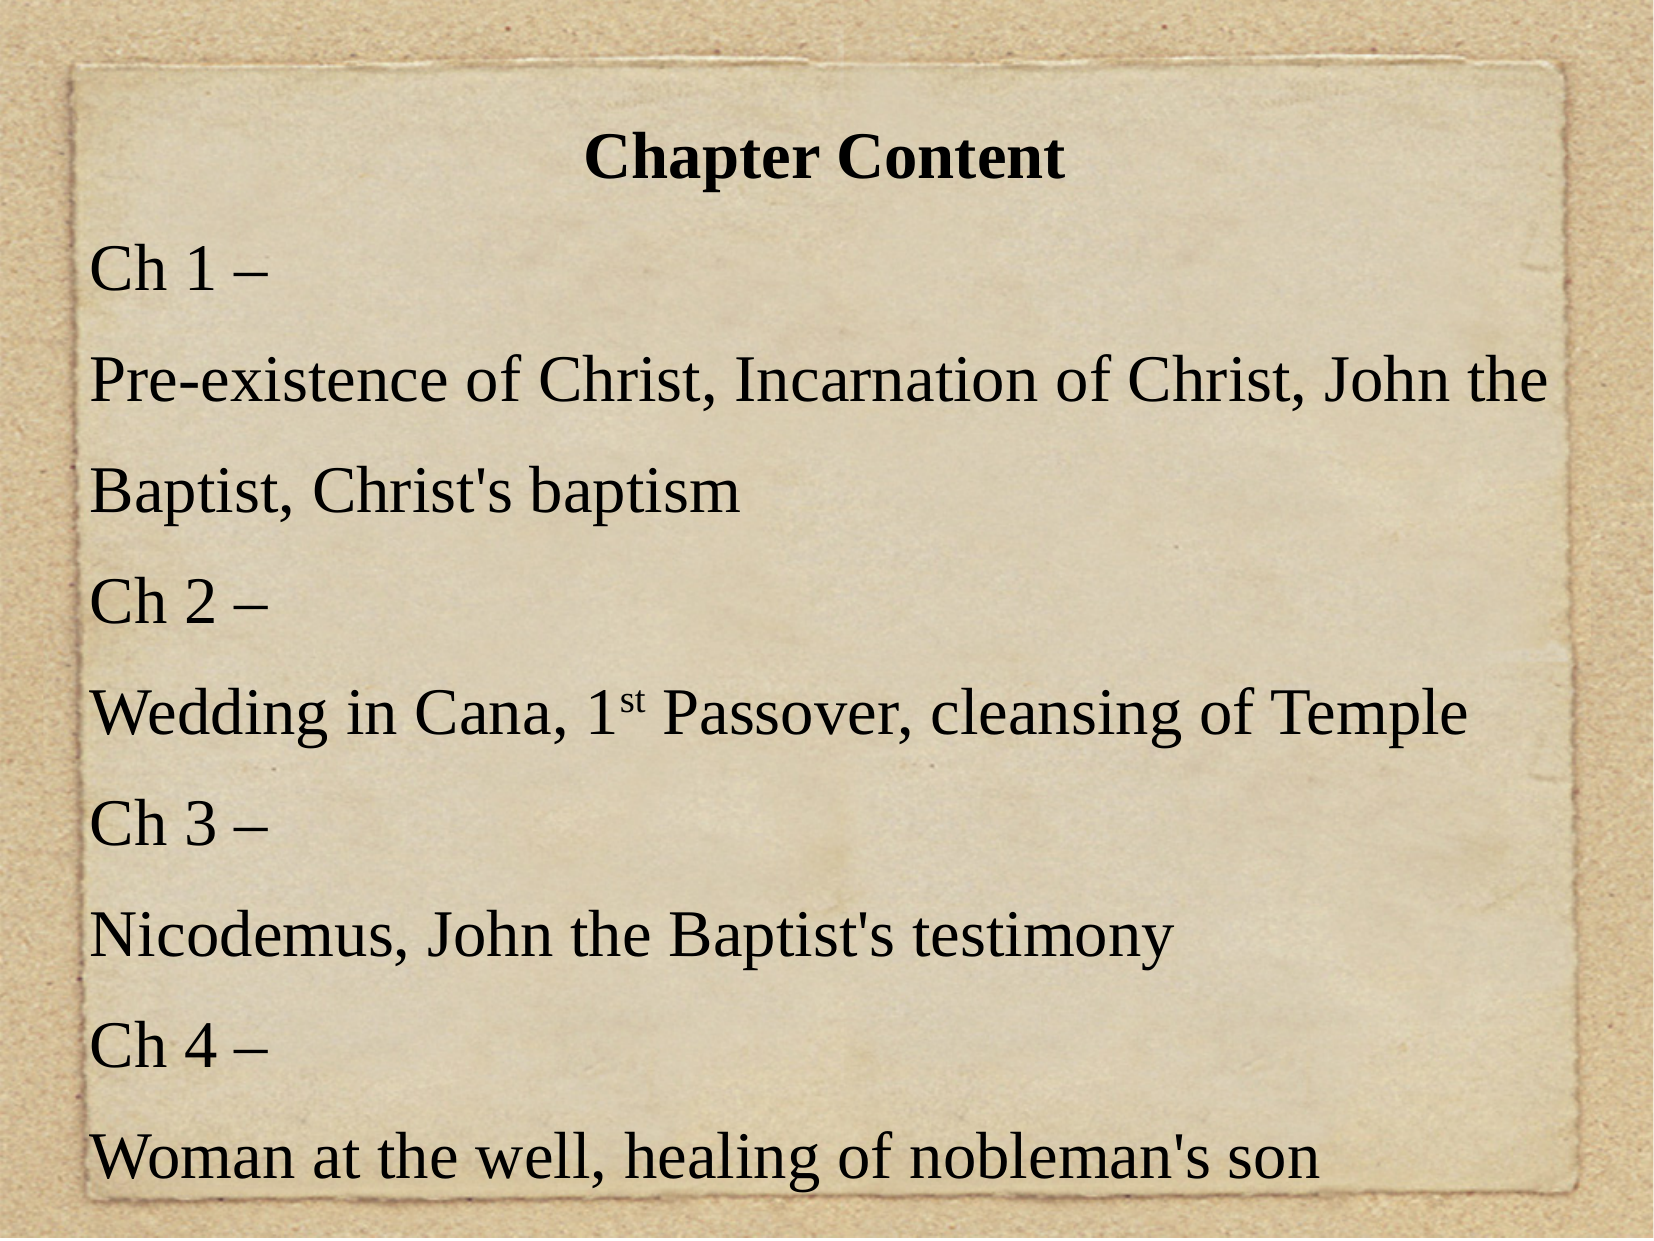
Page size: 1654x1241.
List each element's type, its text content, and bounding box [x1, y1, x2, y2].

text_box Chapter Content Ch 1 – Pre-existence of Christ, Incarnation of Christ, John the Baptist, Christ's baptism Ch 2 – Wedding in Cana, 1st Passover, cleansing of Temple Ch 3 – Nicodemus, John the Baptist's testimony Ch 4 – Woman at the well, healing of nobleman's son [75, 75, 1576, 1241]
picture [0, 0, 1654, 1238]
